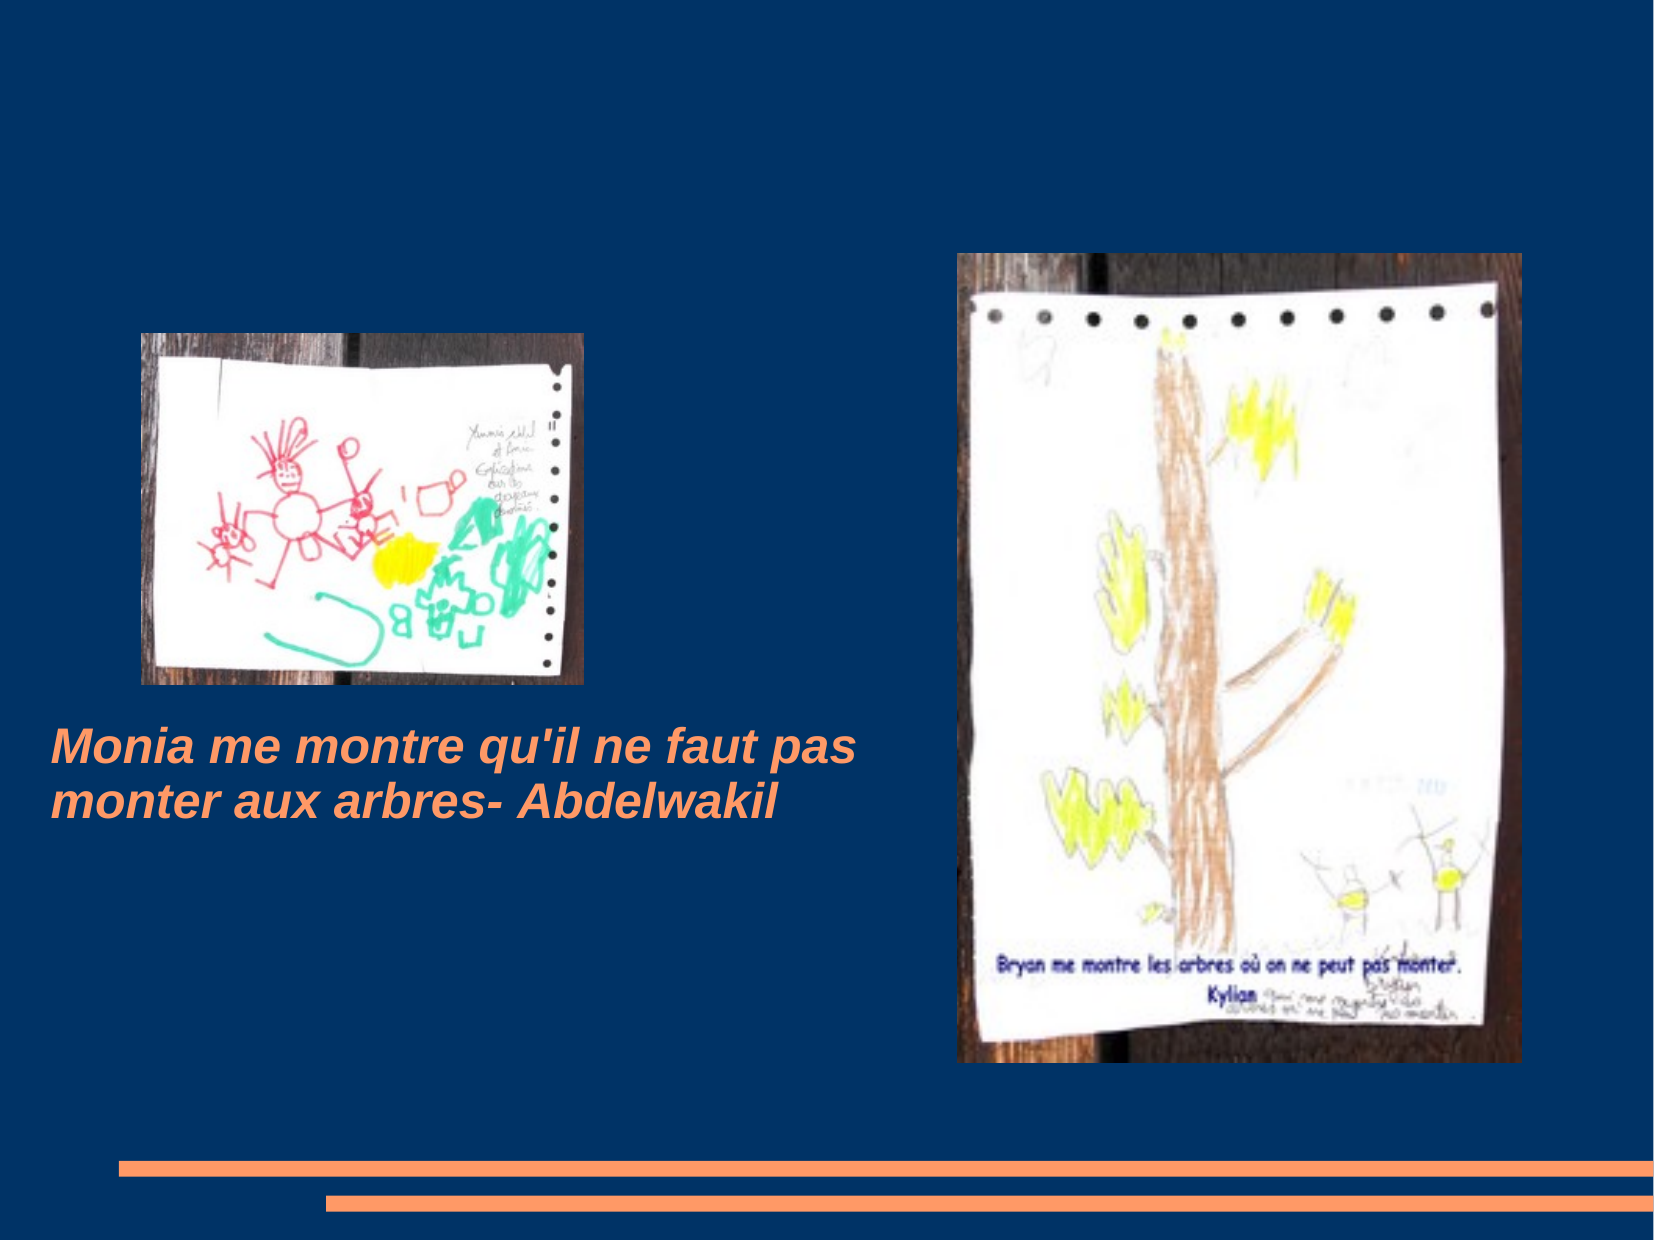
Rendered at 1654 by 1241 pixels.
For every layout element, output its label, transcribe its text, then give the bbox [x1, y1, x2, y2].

title Monia me montre qu'il ne faut pas monter aux arbres- Abdelwakil [50, 708, 886, 839]
picture [141, 333, 584, 686]
picture [957, 253, 1522, 1063]
